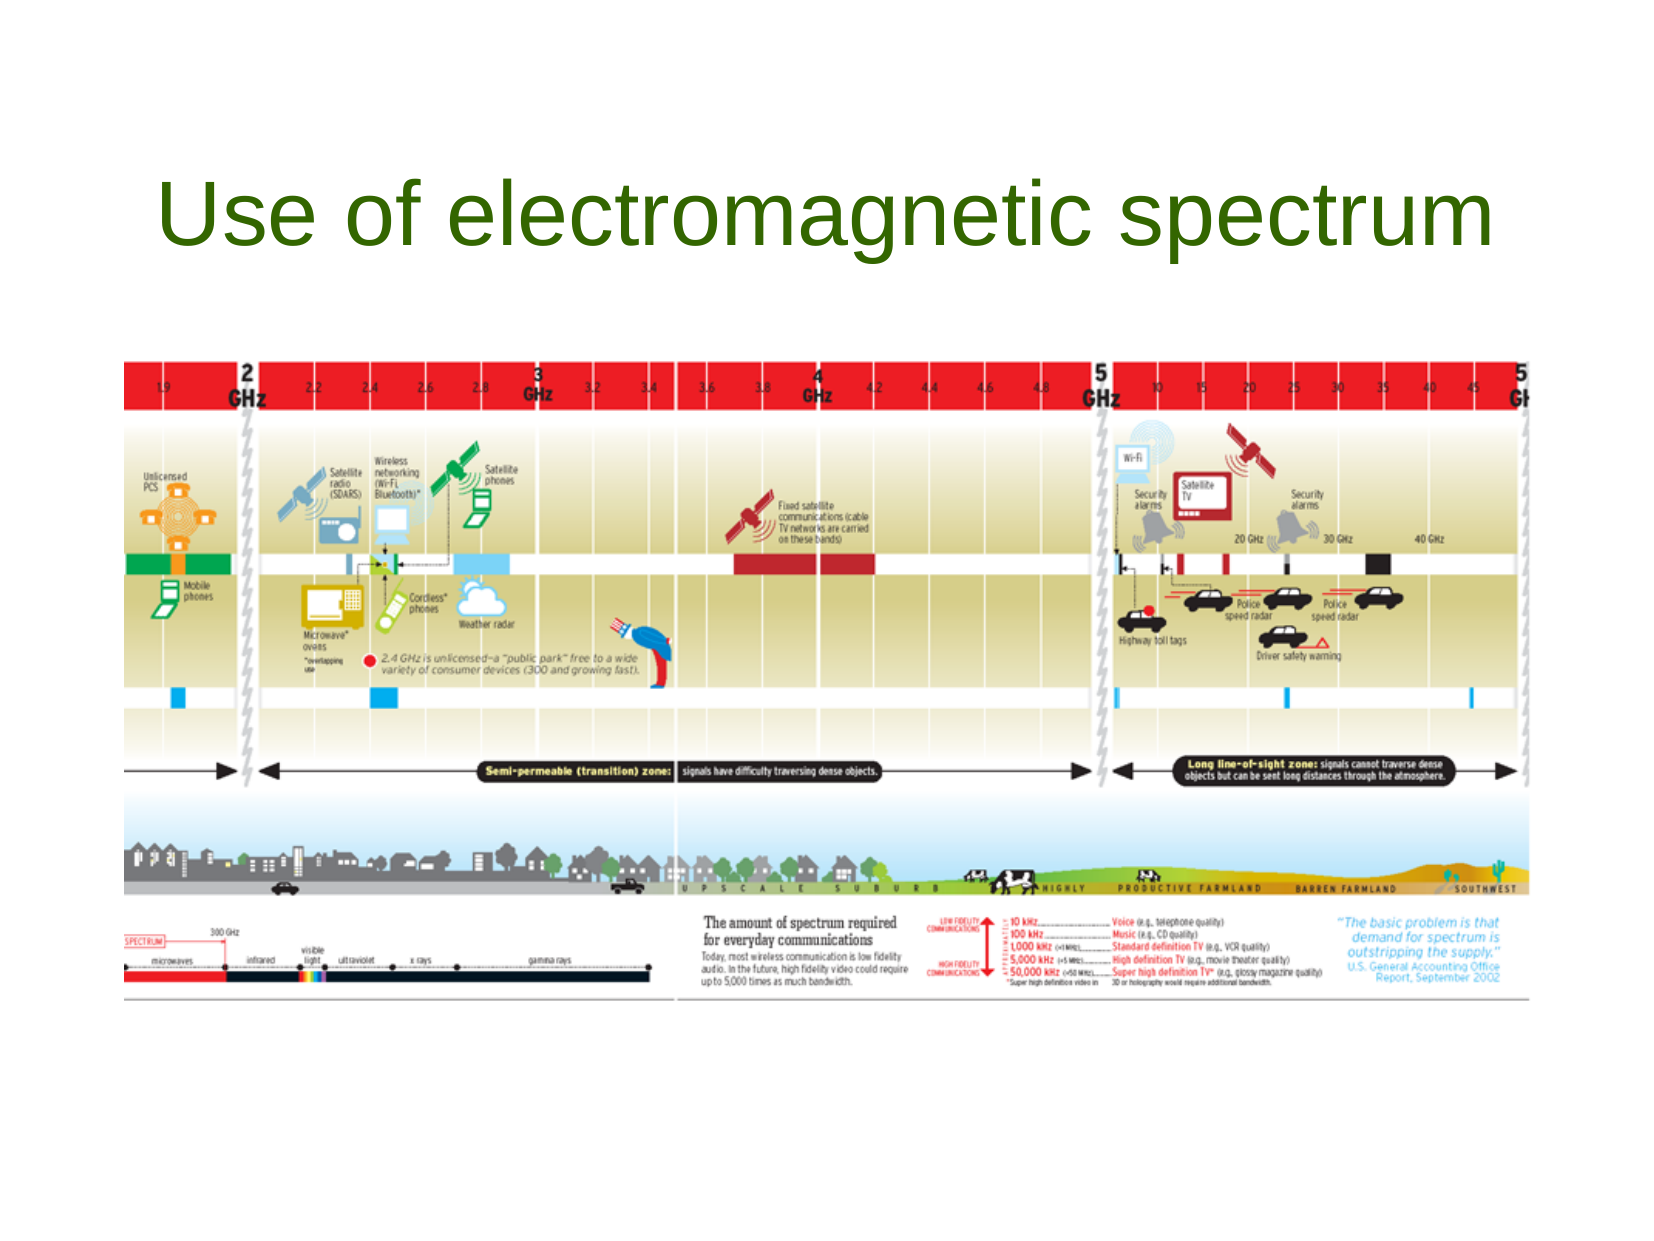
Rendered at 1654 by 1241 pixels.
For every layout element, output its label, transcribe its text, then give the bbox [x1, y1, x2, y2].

picture [124, 360, 1531, 1004]
title Use of electromagnetic spectrum [123, 87, 1530, 340]
